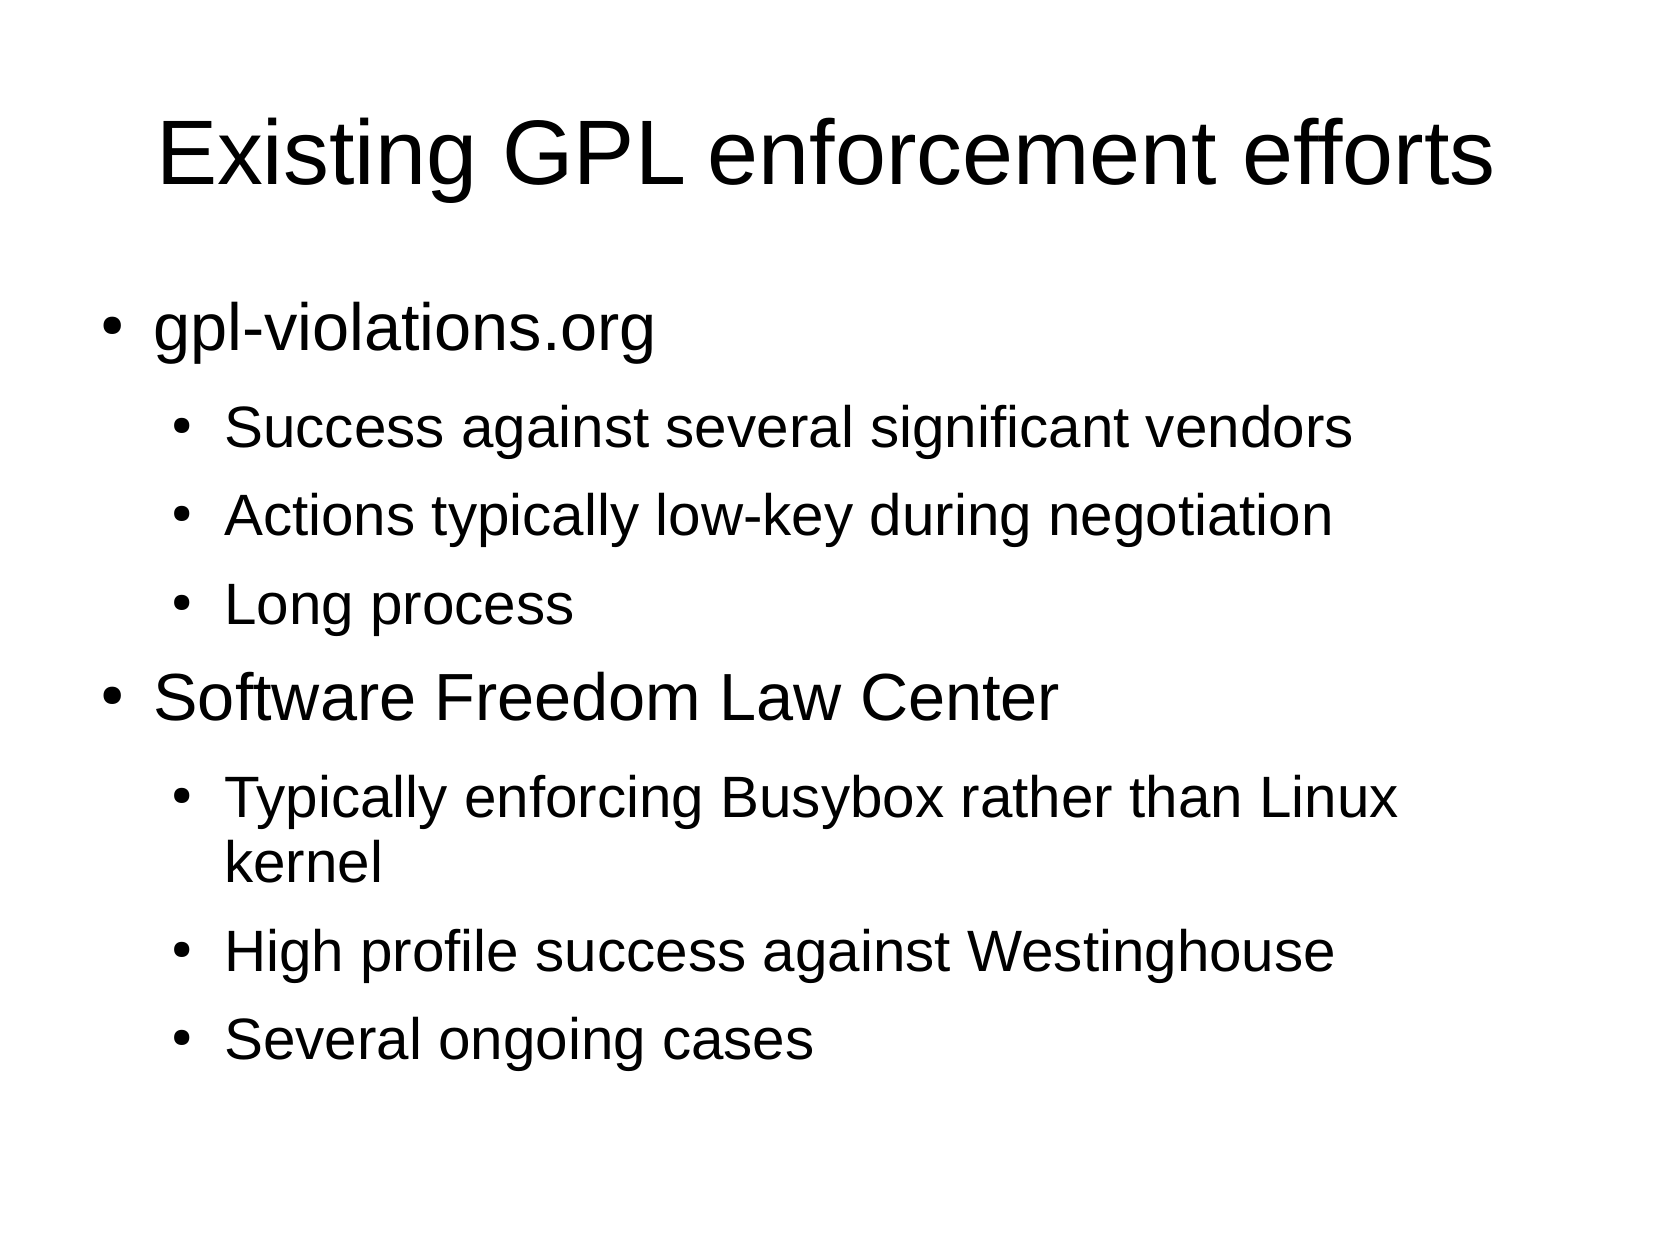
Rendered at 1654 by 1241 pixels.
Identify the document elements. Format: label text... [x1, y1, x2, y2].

list gpl-violations.org Success against several significant vendors Actions typically low-key during negotiation Long process Software Freedom Law Center Typically enforcing Busybox rather than Linux kernel High profile success against Westinghouse Several ongoing cases [82, 290, 1571, 1109]
title Existing GPL enforcement efforts [82, 49, 1571, 257]
